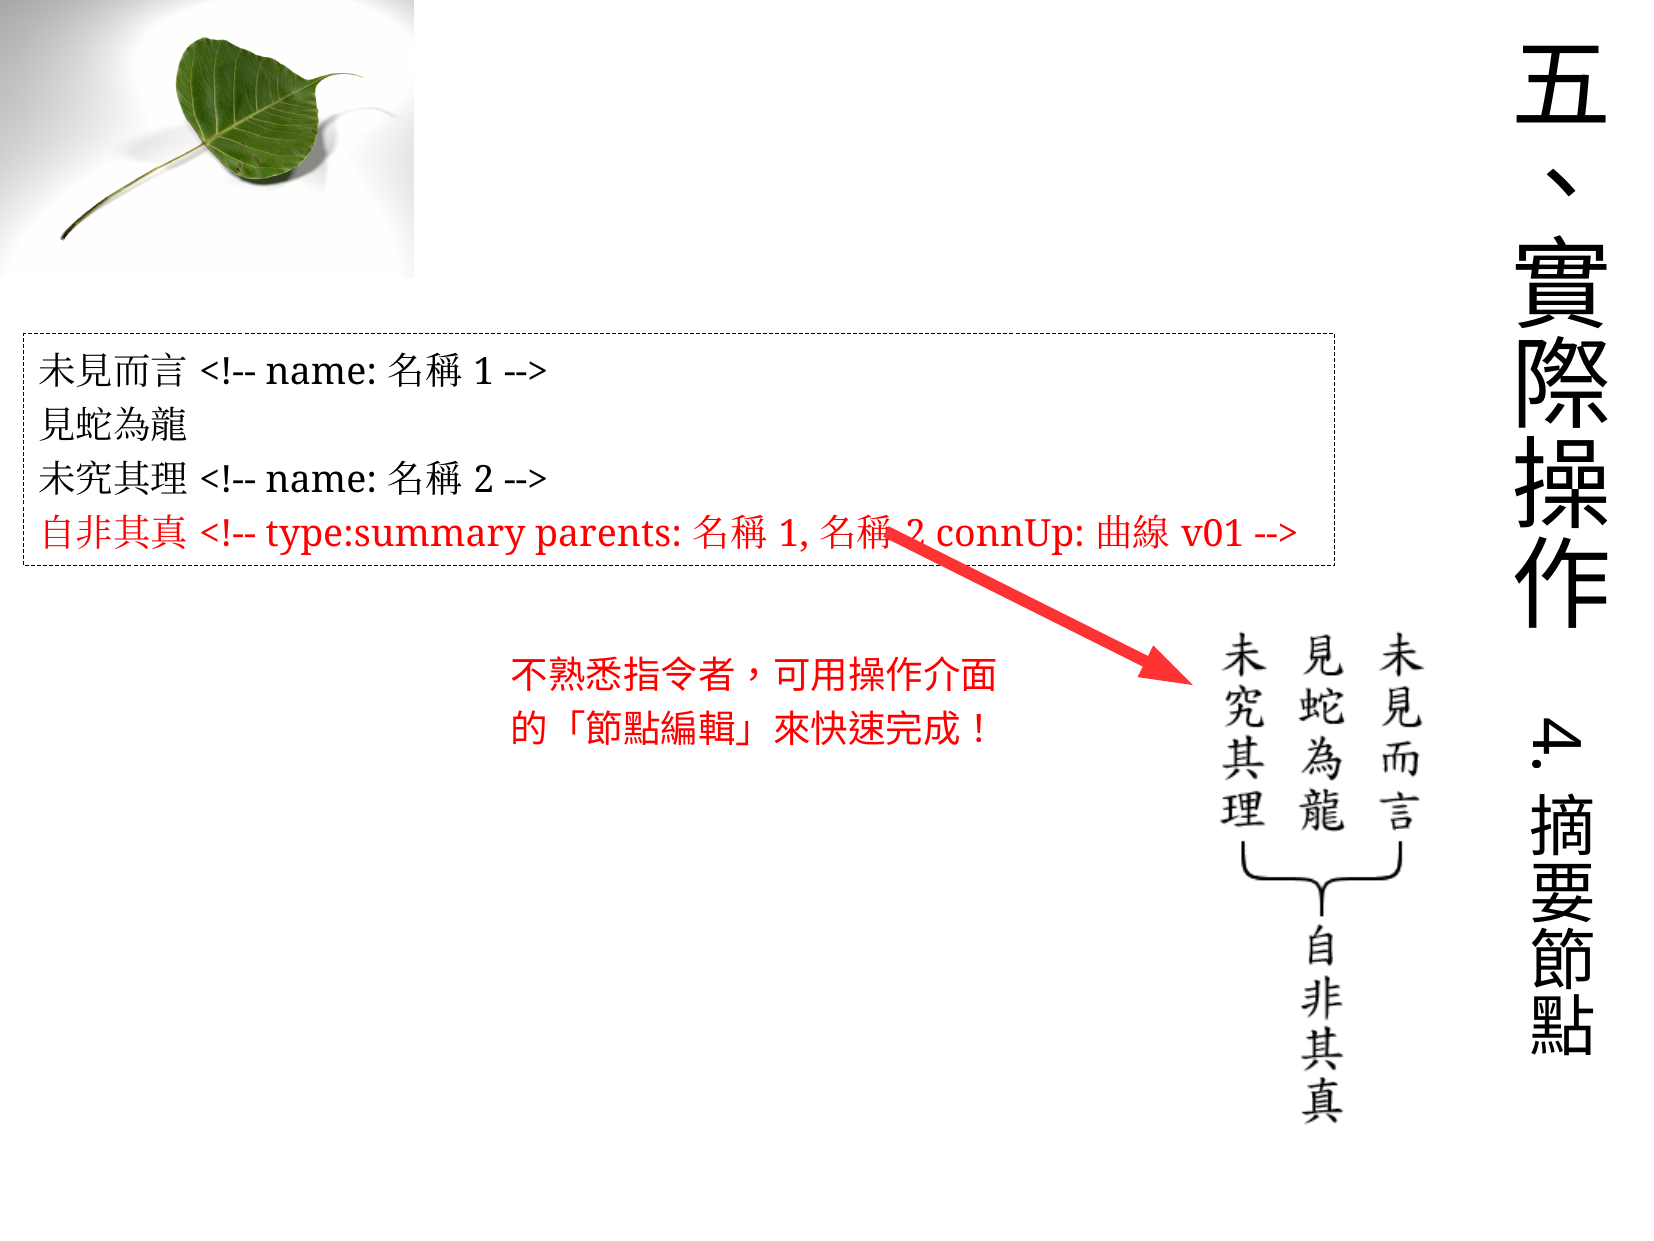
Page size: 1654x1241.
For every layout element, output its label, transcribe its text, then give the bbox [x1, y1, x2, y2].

picture [0, 0, 414, 278]
text_box 未見而言<!-- name:名稱1 --> 見蛇為龍 未究其理<!-- name:名稱2 --> 自非其真<!-- type:summary parents:名稱1,名稱2 connUp:曲線v01 --> [23, 333, 1335, 520]
text_box 4.摘要節點 [1511, 702, 1619, 1075]
text_box 不熟悉指令者，可用操作介面的「節點編輯」來快速完成！ [496, 637, 1040, 743]
picture [1204, 588, 1440, 1170]
text_box 五、實際操作 [1488, 17, 1642, 650]
